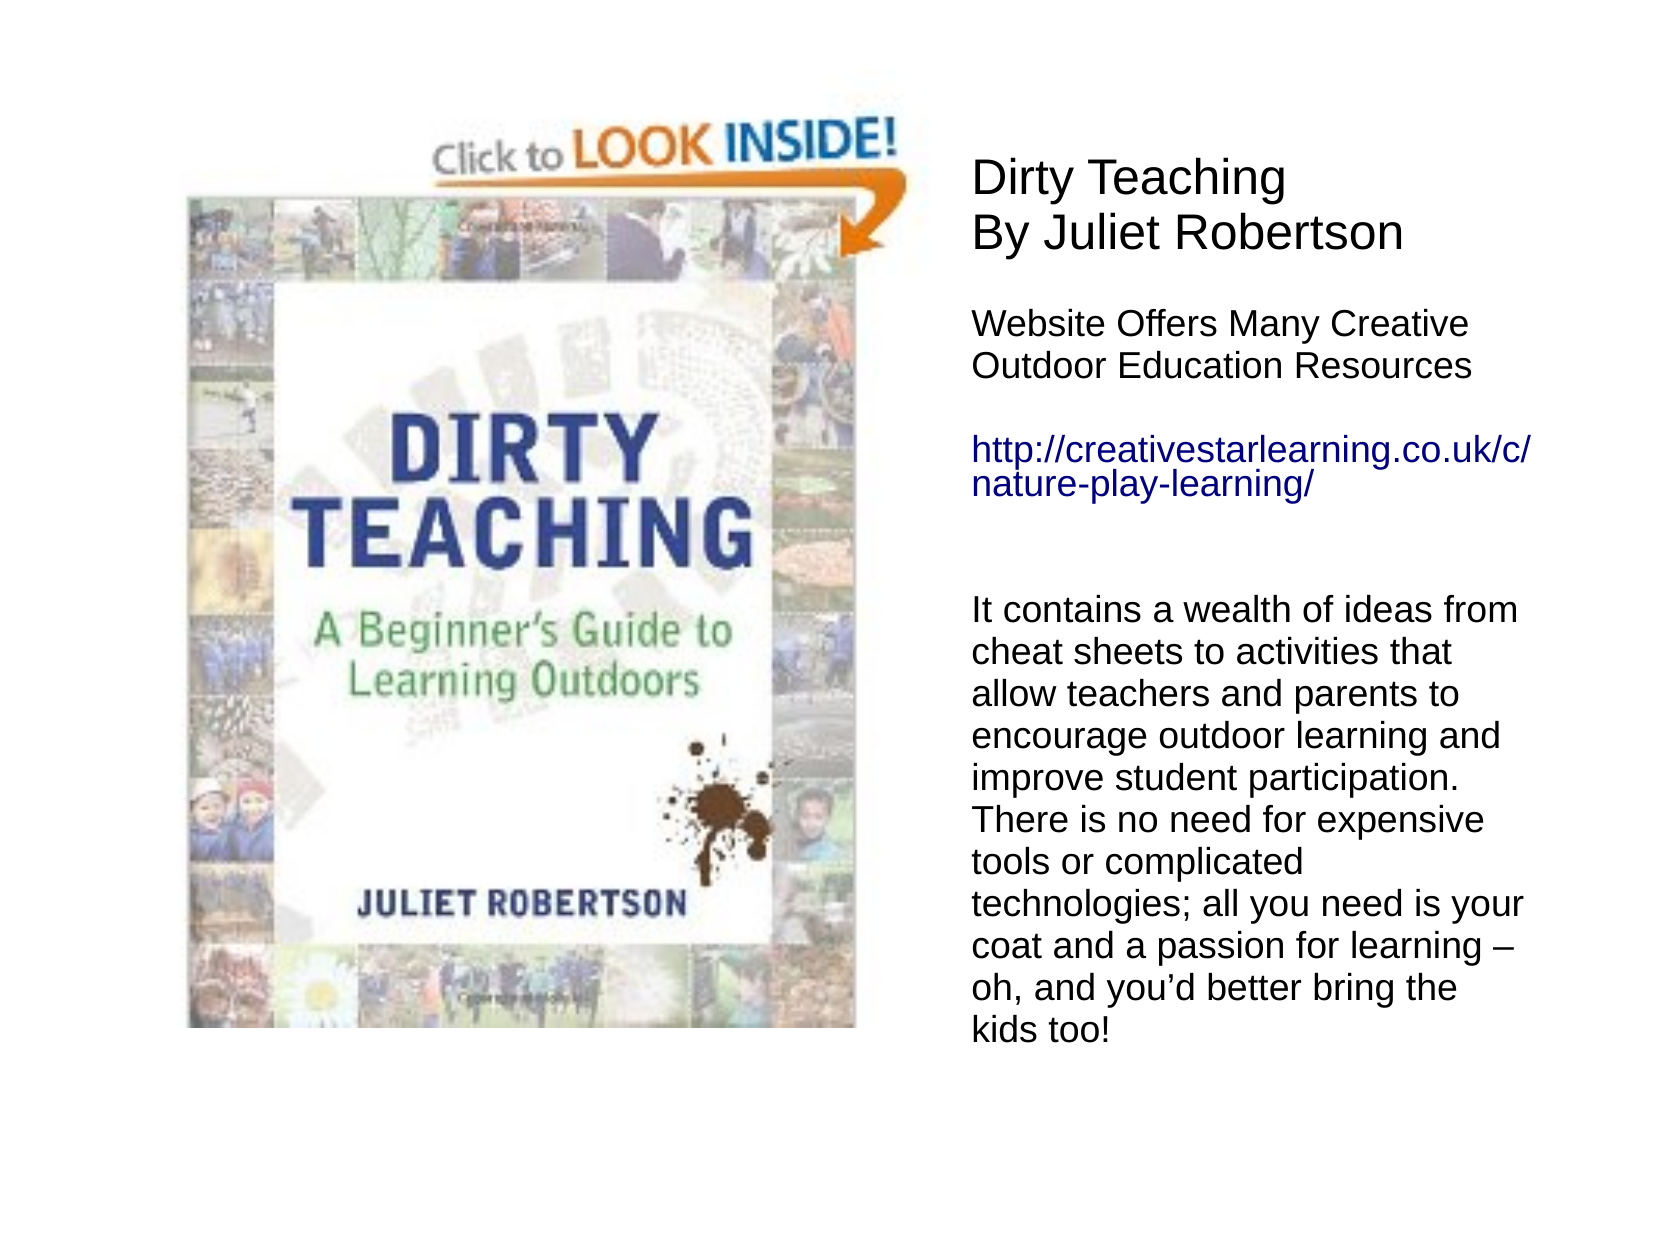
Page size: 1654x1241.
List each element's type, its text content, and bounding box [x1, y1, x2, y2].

picture [82, 70, 1016, 1028]
text_box Dirty Teaching By Juliet Robertson Website Offers Many Creative Outdoor Education Resources http://creativestarlearning.co.uk/c/nature-play-learning/ It contains a wealth of ideas from cheat sheets to activities that allow teachers and parents to encourage outdoor learning and improve student participation. There is no need for expensive tools or complicated technologies; all you need is your coat and a passion for learning – oh, and you’d better bring the kids too! [956, 141, 1548, 1025]
